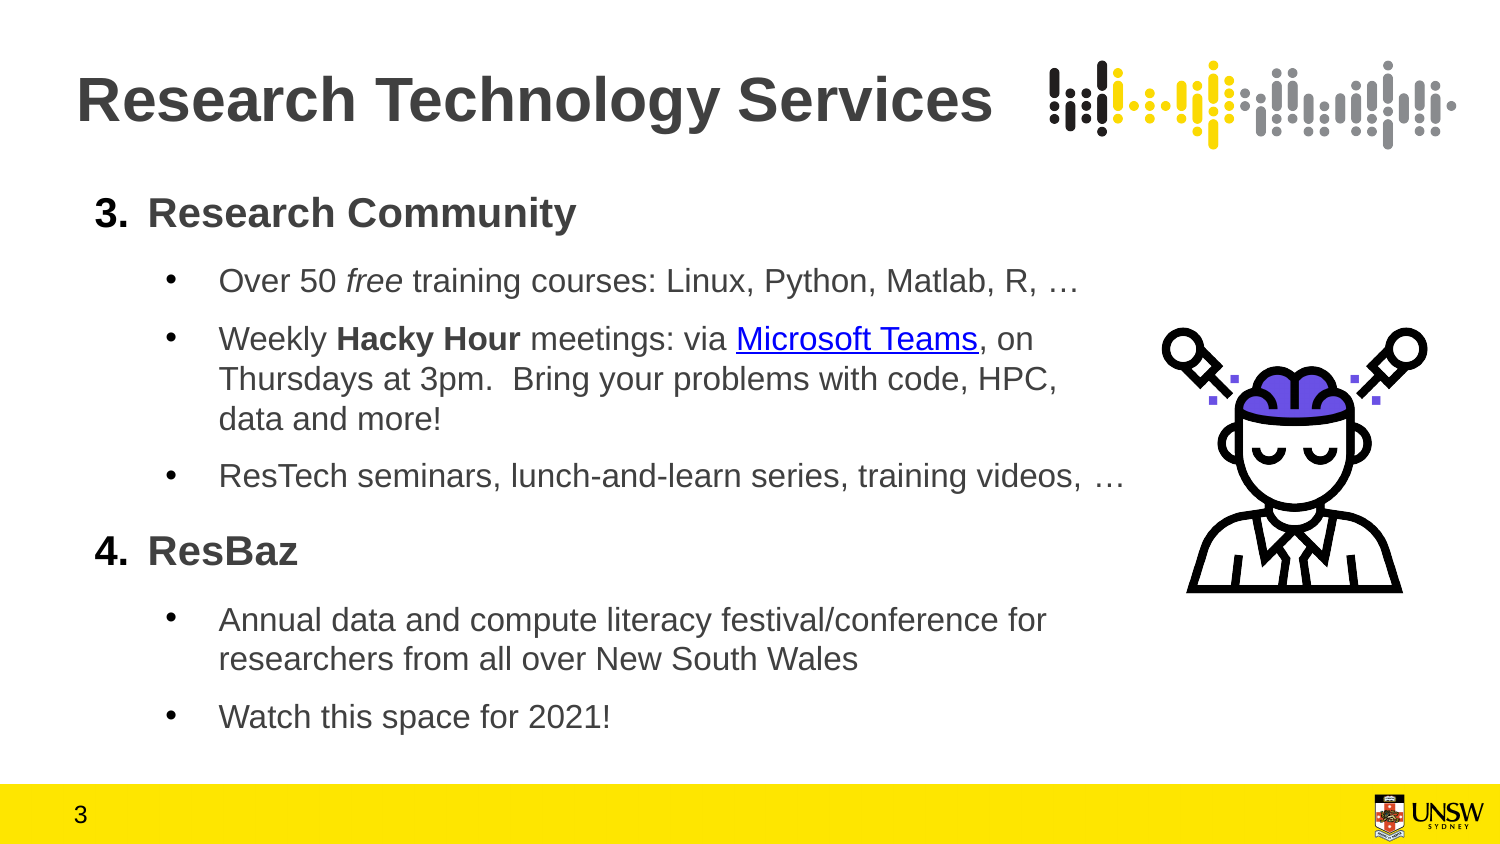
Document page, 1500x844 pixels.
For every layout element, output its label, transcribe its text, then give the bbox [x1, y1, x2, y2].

picture [1043, 53, 1460, 157]
picture [0, 784, 1500, 844]
list Research Community Over 50 free training courses: Linux, Python, Matlab, R, … Weekly Hacky Hour meetings: via Microsoft Teams, on Thursdays at 3pm. Bring your problems with code, HPC, data and more! ResTech seminars, lunch-and-learn series, training videos, … ResBaz Annual data and compute literacy festival/conference for researchers from all over New South Wales Watch this space for 2021! [76, 185, 1140, 733]
title Research Technology Services [76, 59, 1043, 136]
picture [1139, 283, 1450, 594]
text_box <number> [59, 791, 219, 839]
